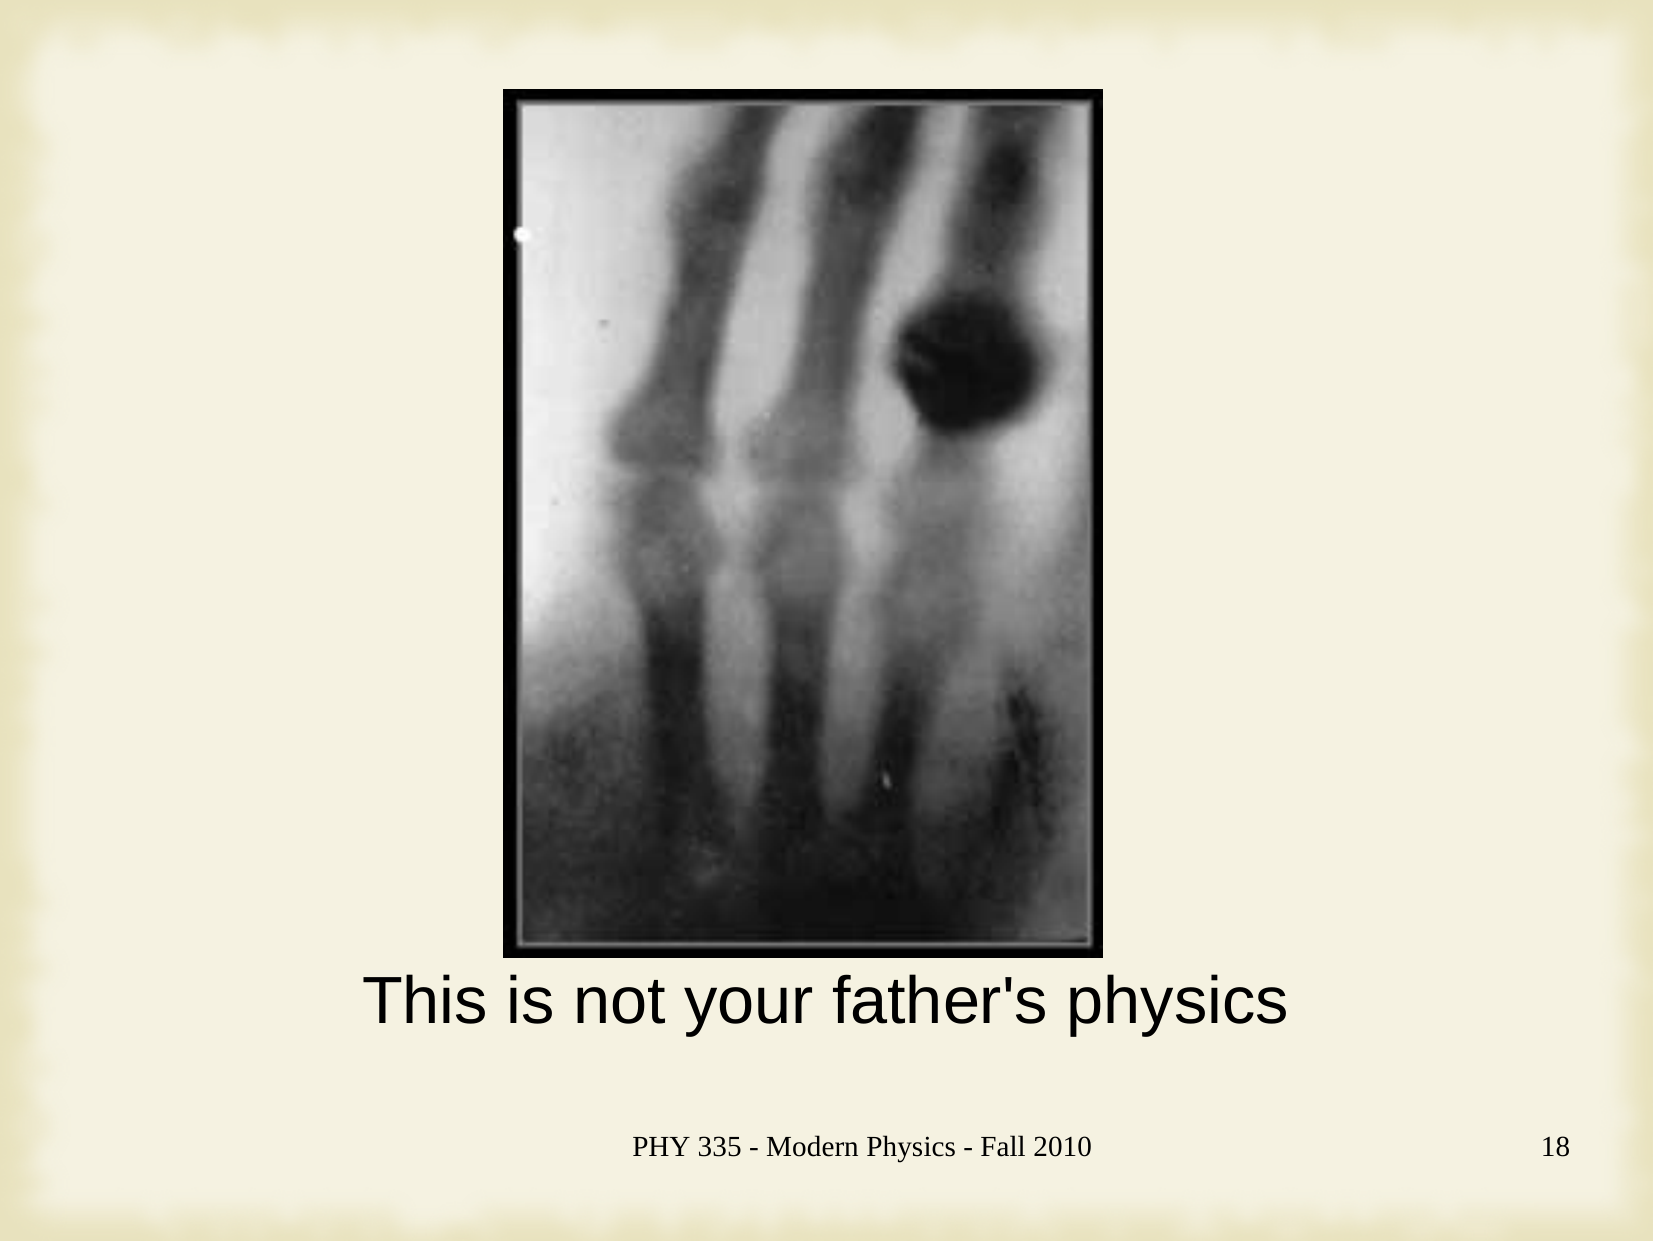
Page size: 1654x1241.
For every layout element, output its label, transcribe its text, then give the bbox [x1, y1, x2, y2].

picture [0, 0, 1653, 1241]
subtitle This is not your father's physics [82, 900, 1571, 1102]
